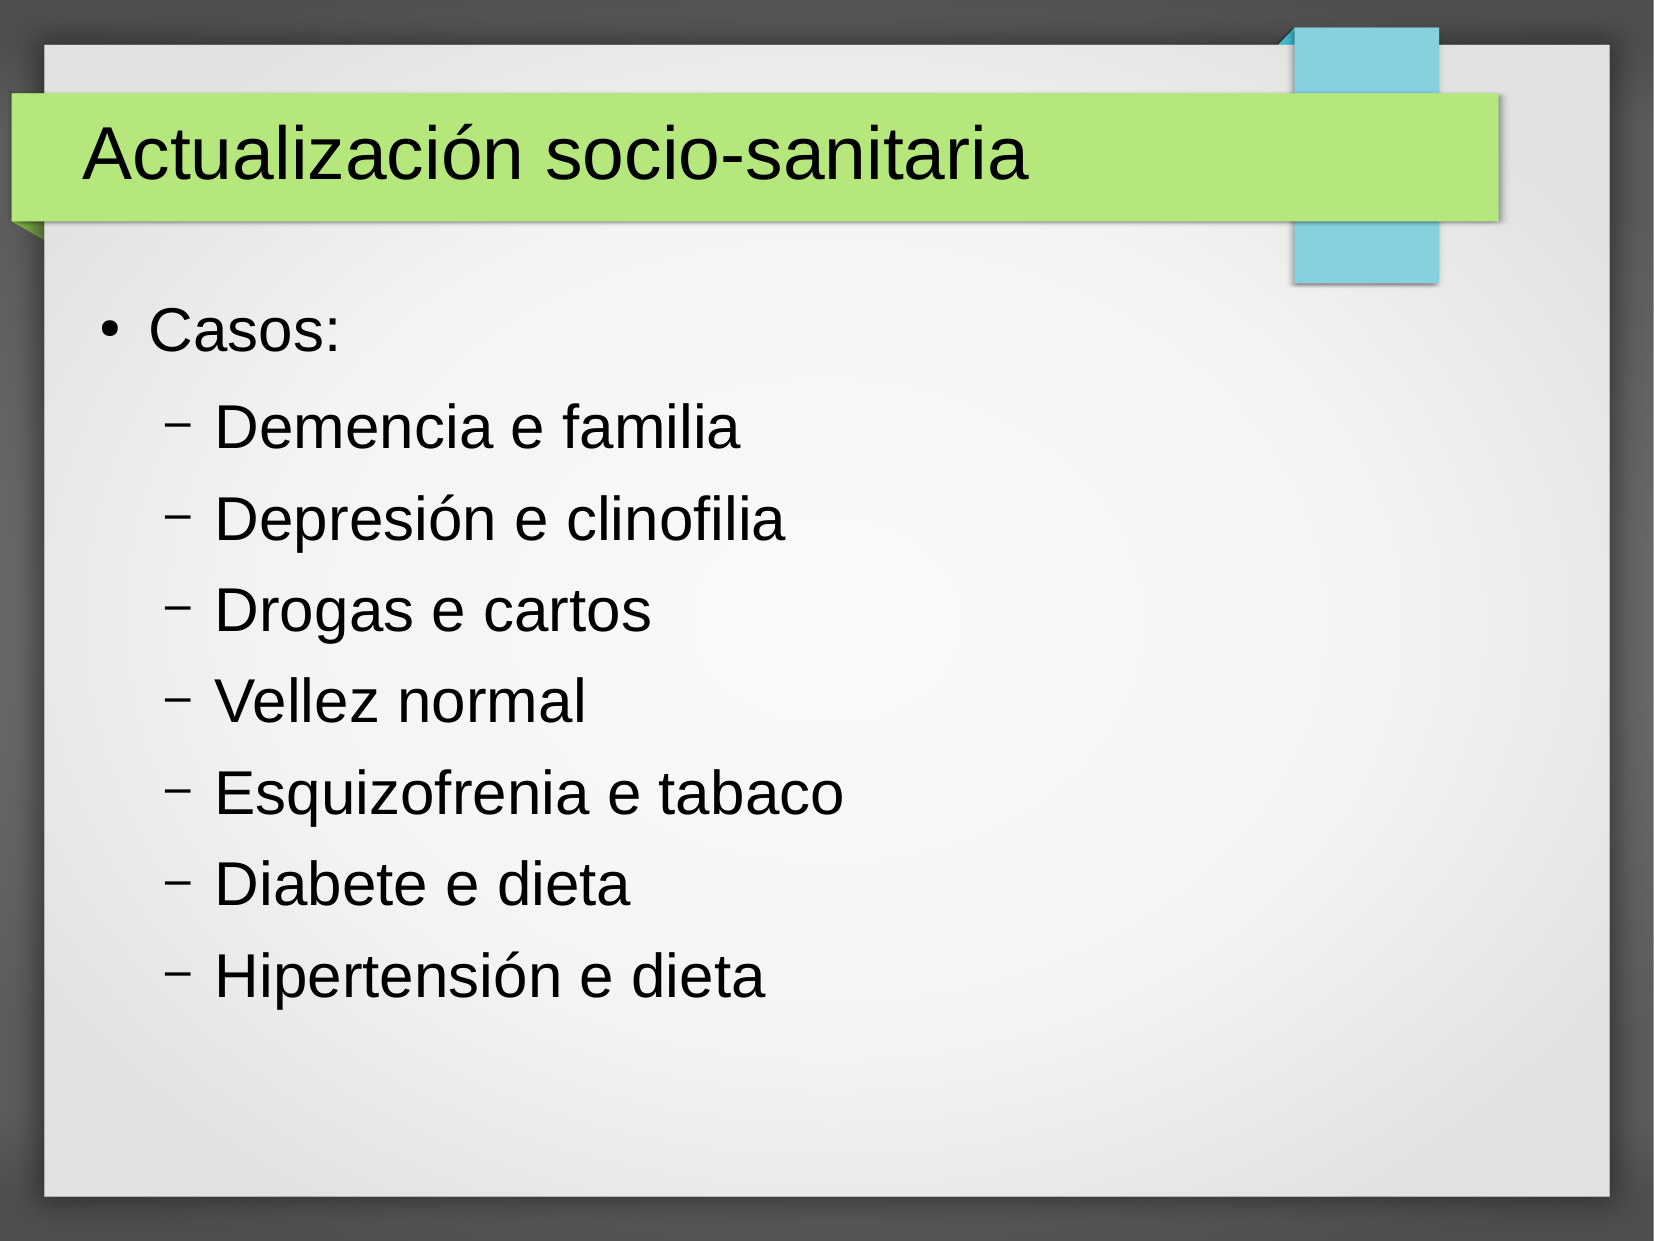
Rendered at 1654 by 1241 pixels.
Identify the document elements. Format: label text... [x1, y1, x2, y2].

title Actualización socio-sanitaria [82, 94, 1264, 213]
list Casos: Demencia e familia Depresión e clinofilia Drogas e cartos Vellez normal Esquizofrenia e tabaco Diabete e dieta Hipertensión e dieta [82, 295, 1571, 1015]
picture [0, 0, 1654, 1241]
